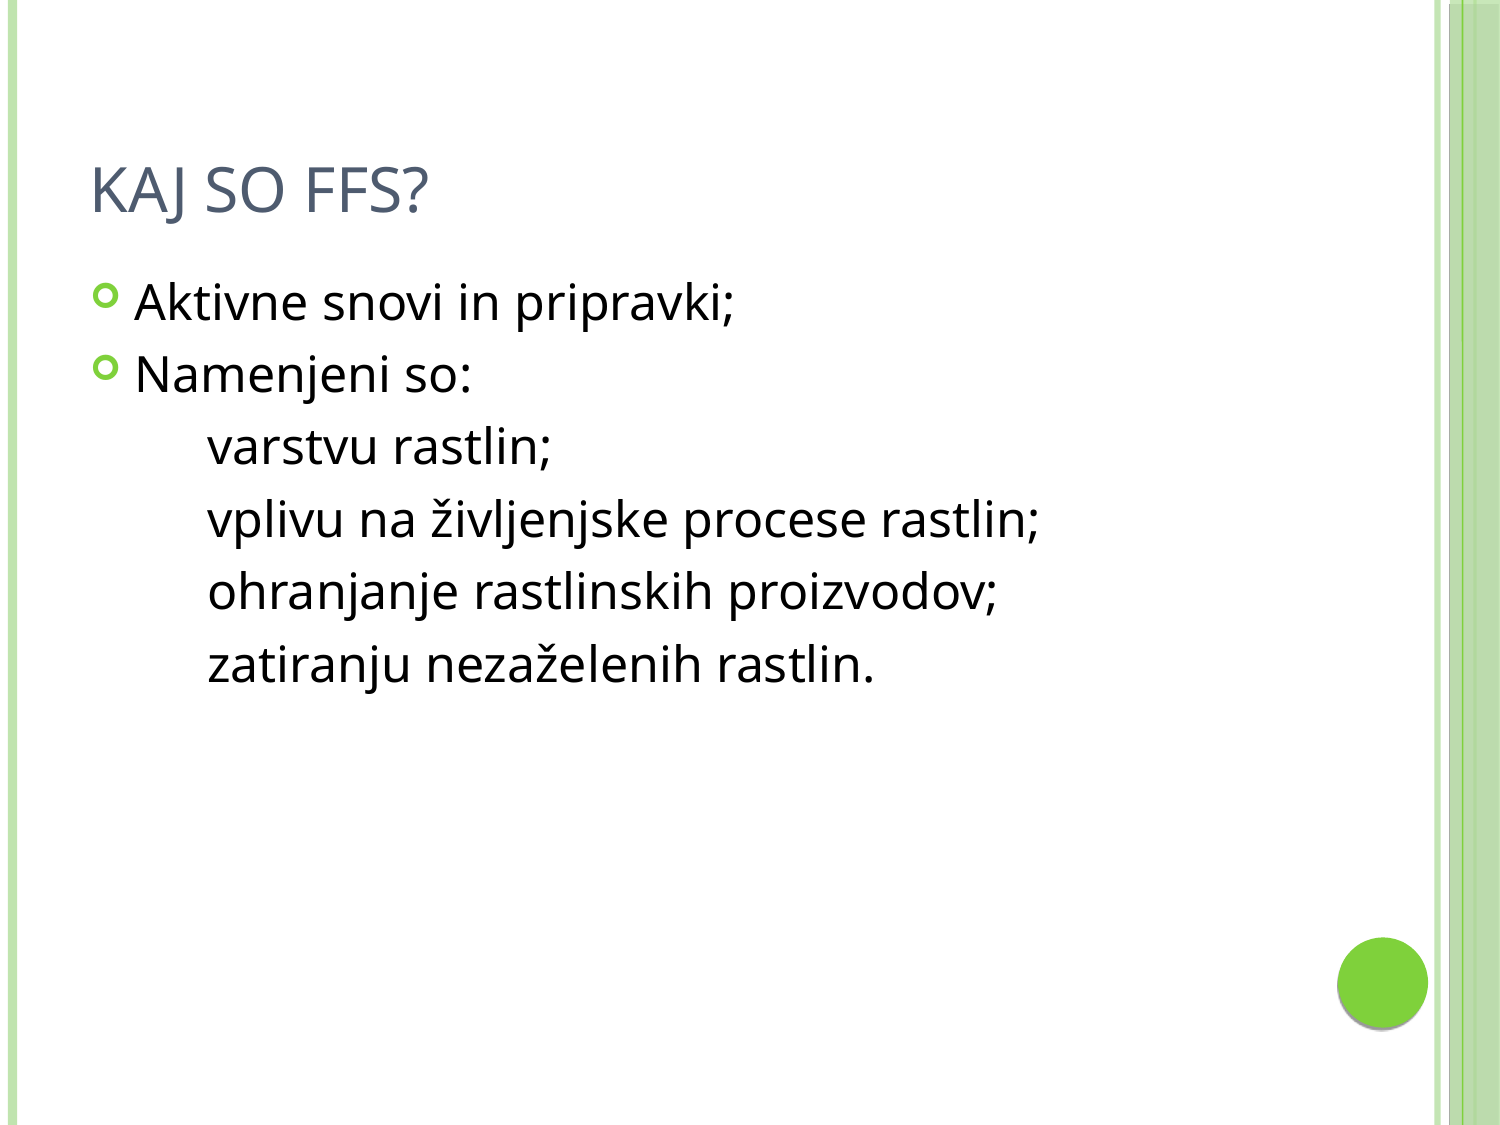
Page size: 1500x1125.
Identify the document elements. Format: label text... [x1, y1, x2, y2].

list Aktivne snovi in pripravki; Namenjeni so: varstvu rastlin; vplivu na življenjske procese rastlin; ohranjanje rastlinskih proizvodov; zatiranju nezaželenih rastlin. [75, 262, 1300, 1062]
title Kaj so ffs? [75, 45, 1300, 233]
